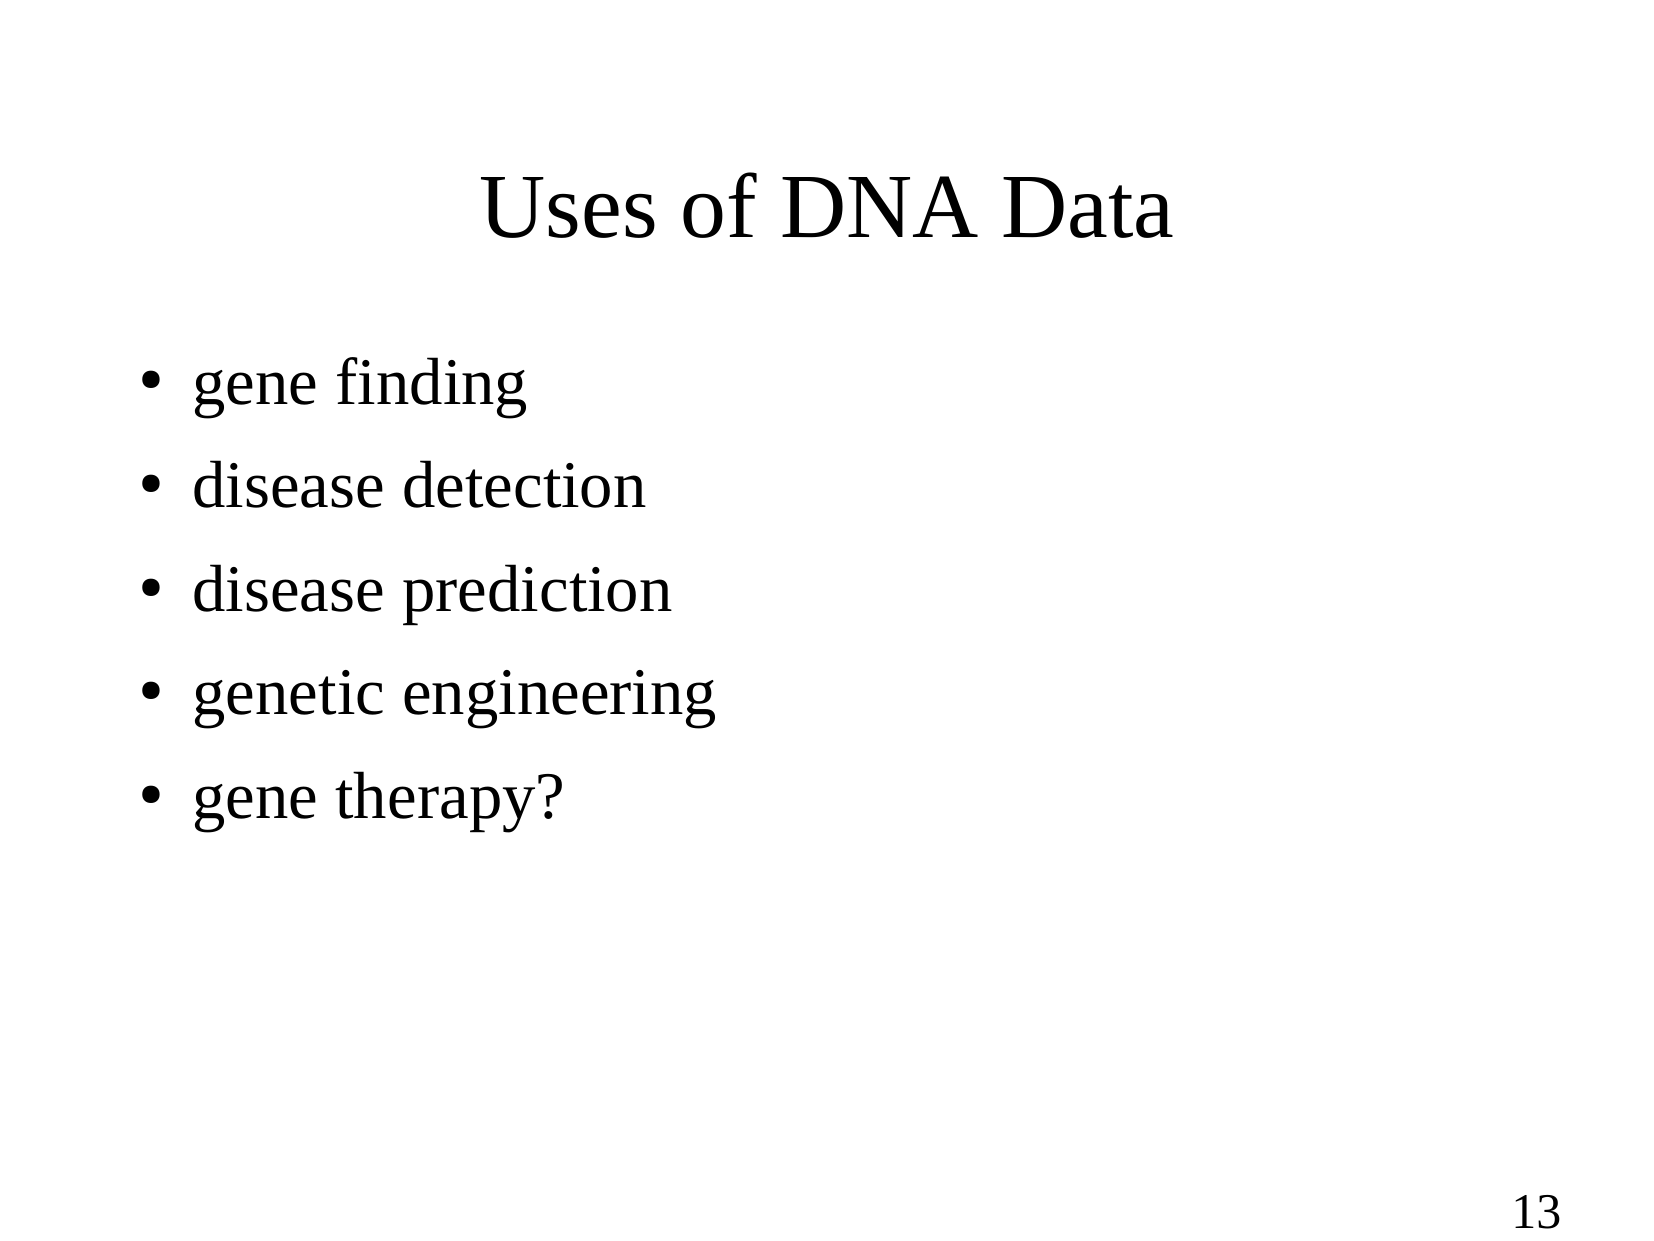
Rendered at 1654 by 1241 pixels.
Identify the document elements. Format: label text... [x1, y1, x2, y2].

title Uses of DNA Data [121, 102, 1534, 311]
list gene finding disease detection disease prediction genetic engineering gene therapy? [121, 344, 1534, 1127]
text_box <number> [1511, 1183, 1654, 1241]
